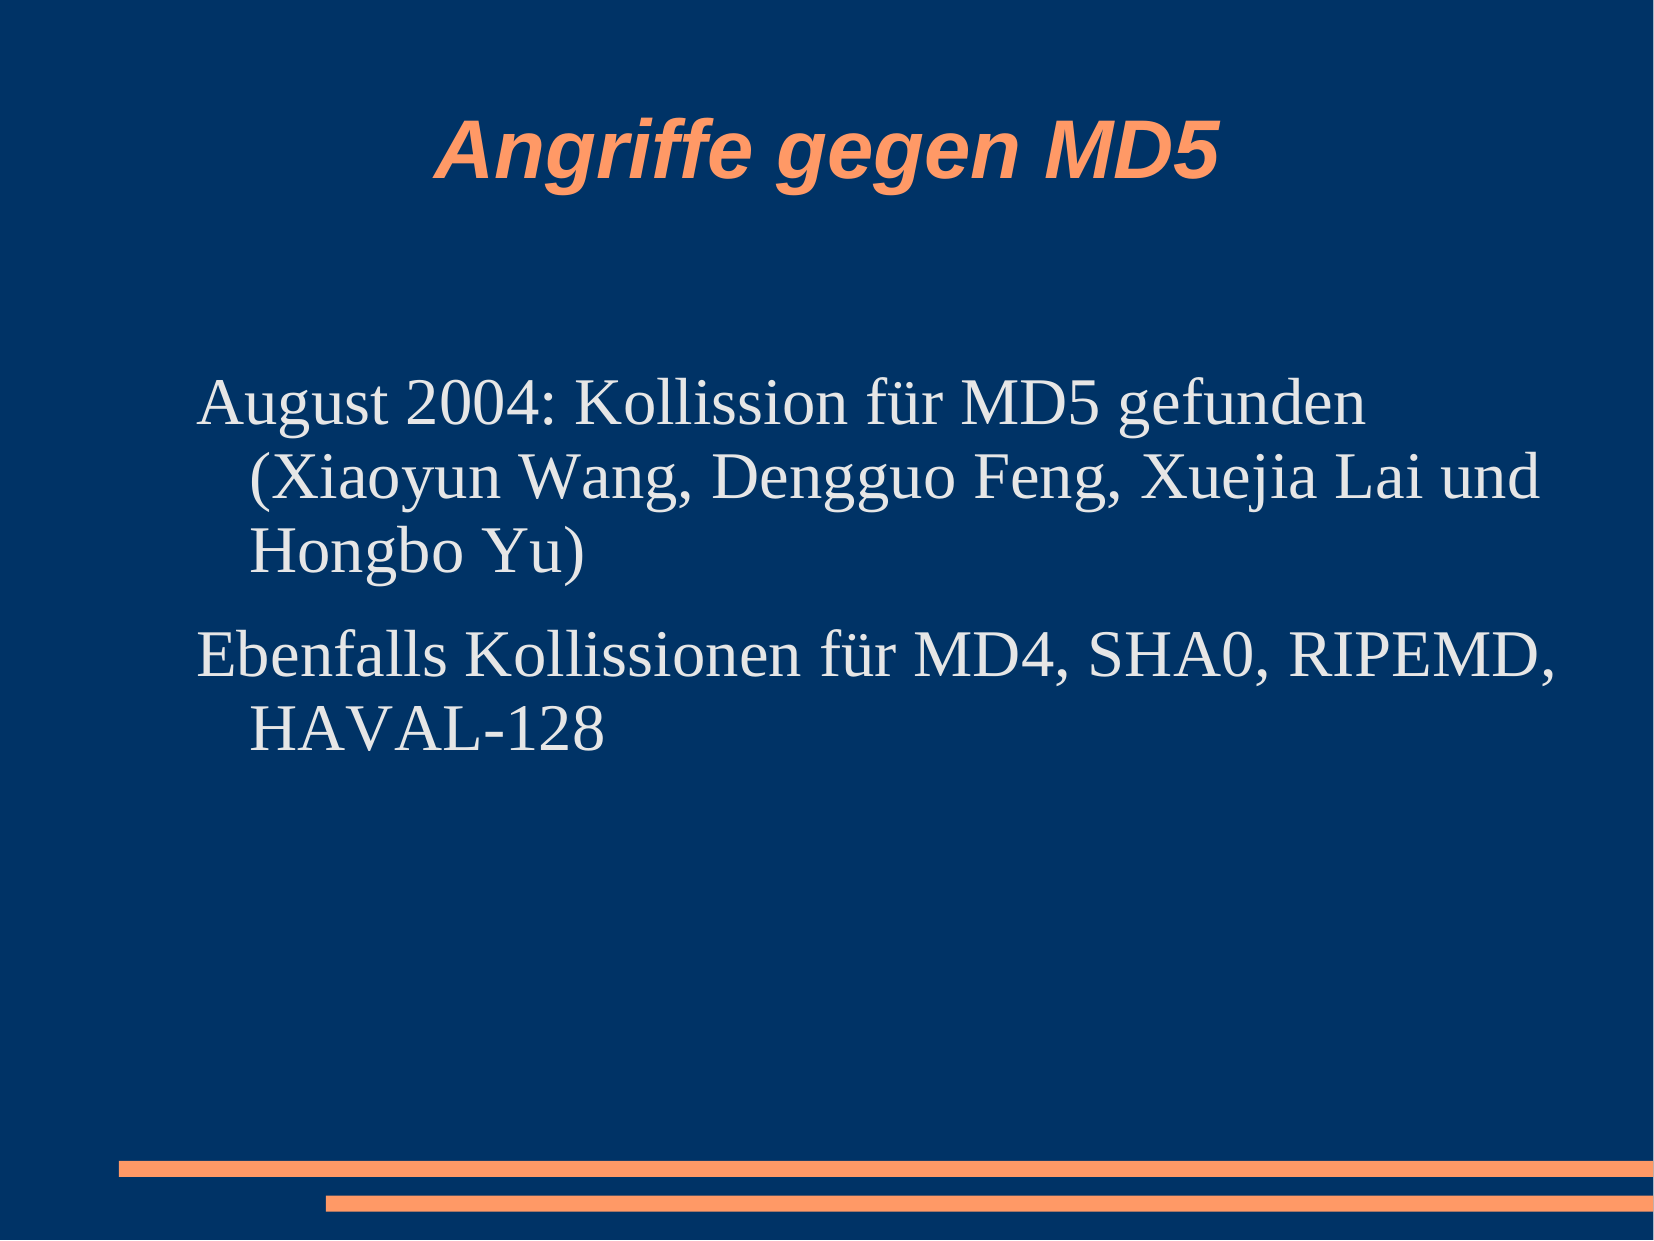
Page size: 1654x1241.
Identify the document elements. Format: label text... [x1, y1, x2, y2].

list August 2004: Kollission für MD5 gefunden (Xiaoyun Wang, Dengguo Feng, Xuejia Lai und Hongbo Yu) Ebenfalls Kollissionen für MD4, SHA0, RIPEMD, HAVAL-128 [178, 364, 1570, 1147]
title Angriffe gegen MD5 [121, 46, 1534, 254]
